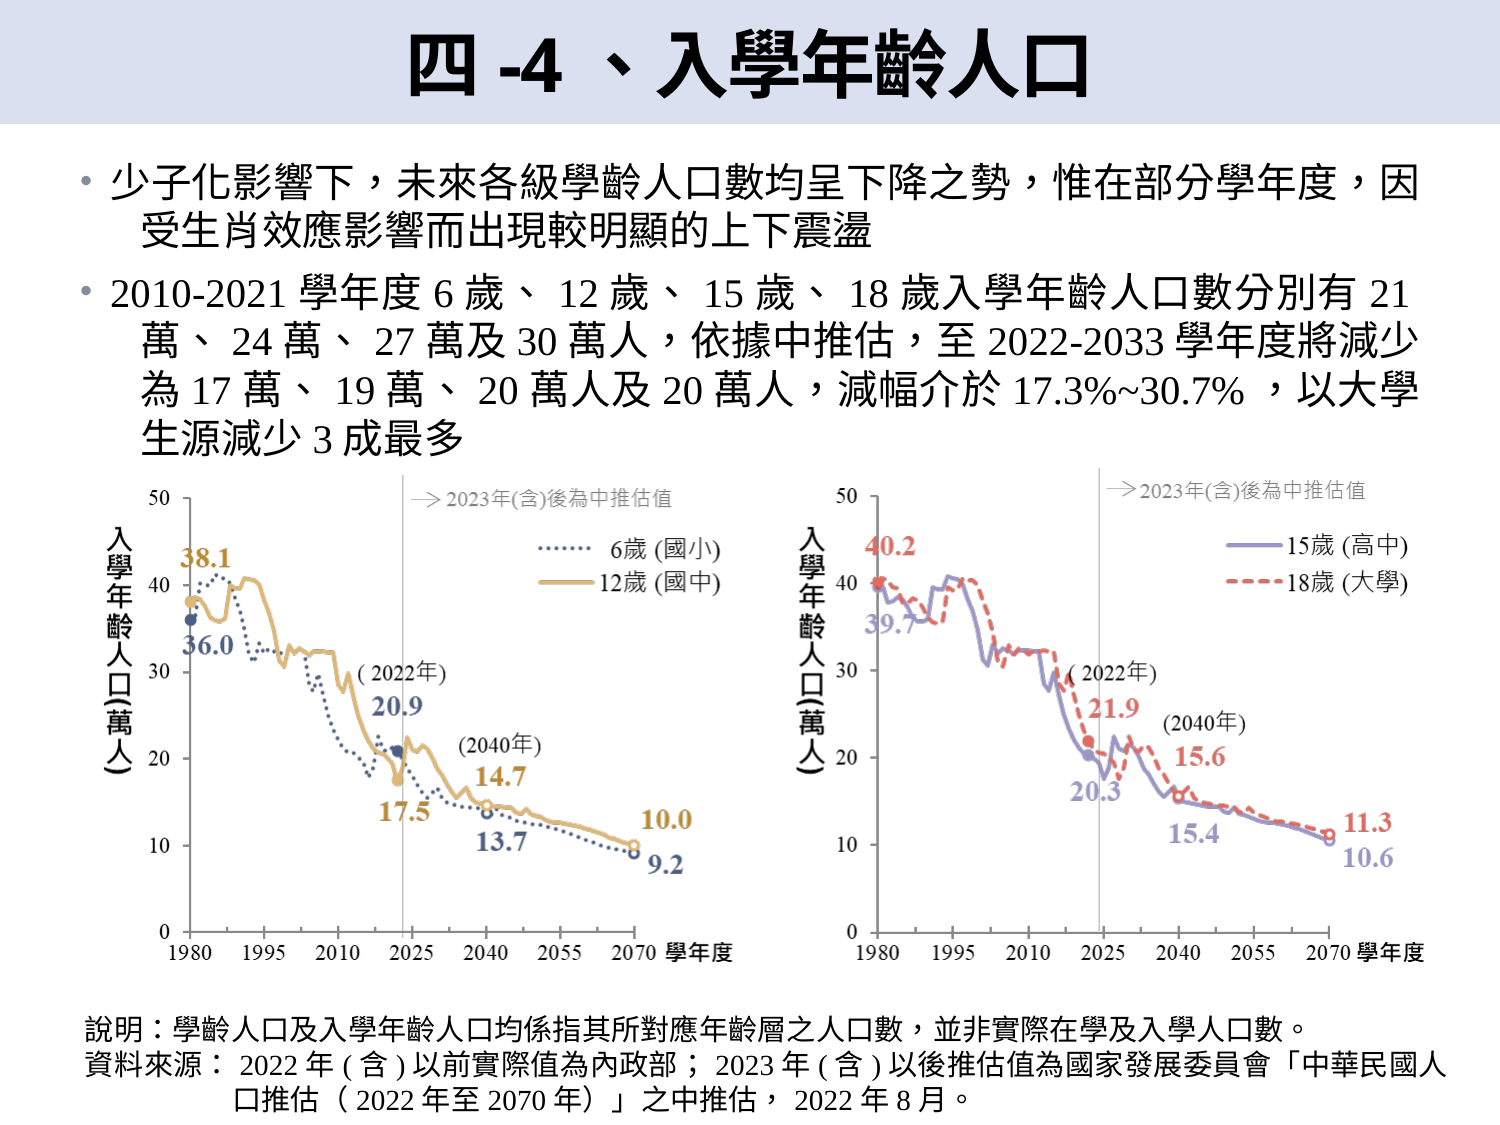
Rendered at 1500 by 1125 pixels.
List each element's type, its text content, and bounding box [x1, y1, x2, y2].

text_box 少子化影響下，未來各級學齡人口數均呈下降之勢，惟在部分學年度，因受生肖效應影響而出現較明顯的上下震盪 2010-2021學年度6歲、12歲、15歲、18歲入學年齡人口數分別有21萬、24萬、27萬及30萬人，依據中推估，至2022-2033學年度將減少為17萬、19萬、20萬人及20萬人，減幅介於17.3%~30.7%，以大學生源減少3成最多 [64, 149, 1436, 340]
text_box 說明：學齡人口及入學年齡人口均係指其所對應年齡層之人口數，並非實際在學及入學人口數。 資料來源：2022年(含)以前實際值為內政部；2023年(含)以後推估值為國家發展委員會「中華民國人口推估（2022年至2070年）」之中推估，2022年8月。 [69, 1004, 1464, 1125]
title 四-4、入學年齡人口 [0, 0, 1500, 125]
picture [91, 467, 1436, 975]
